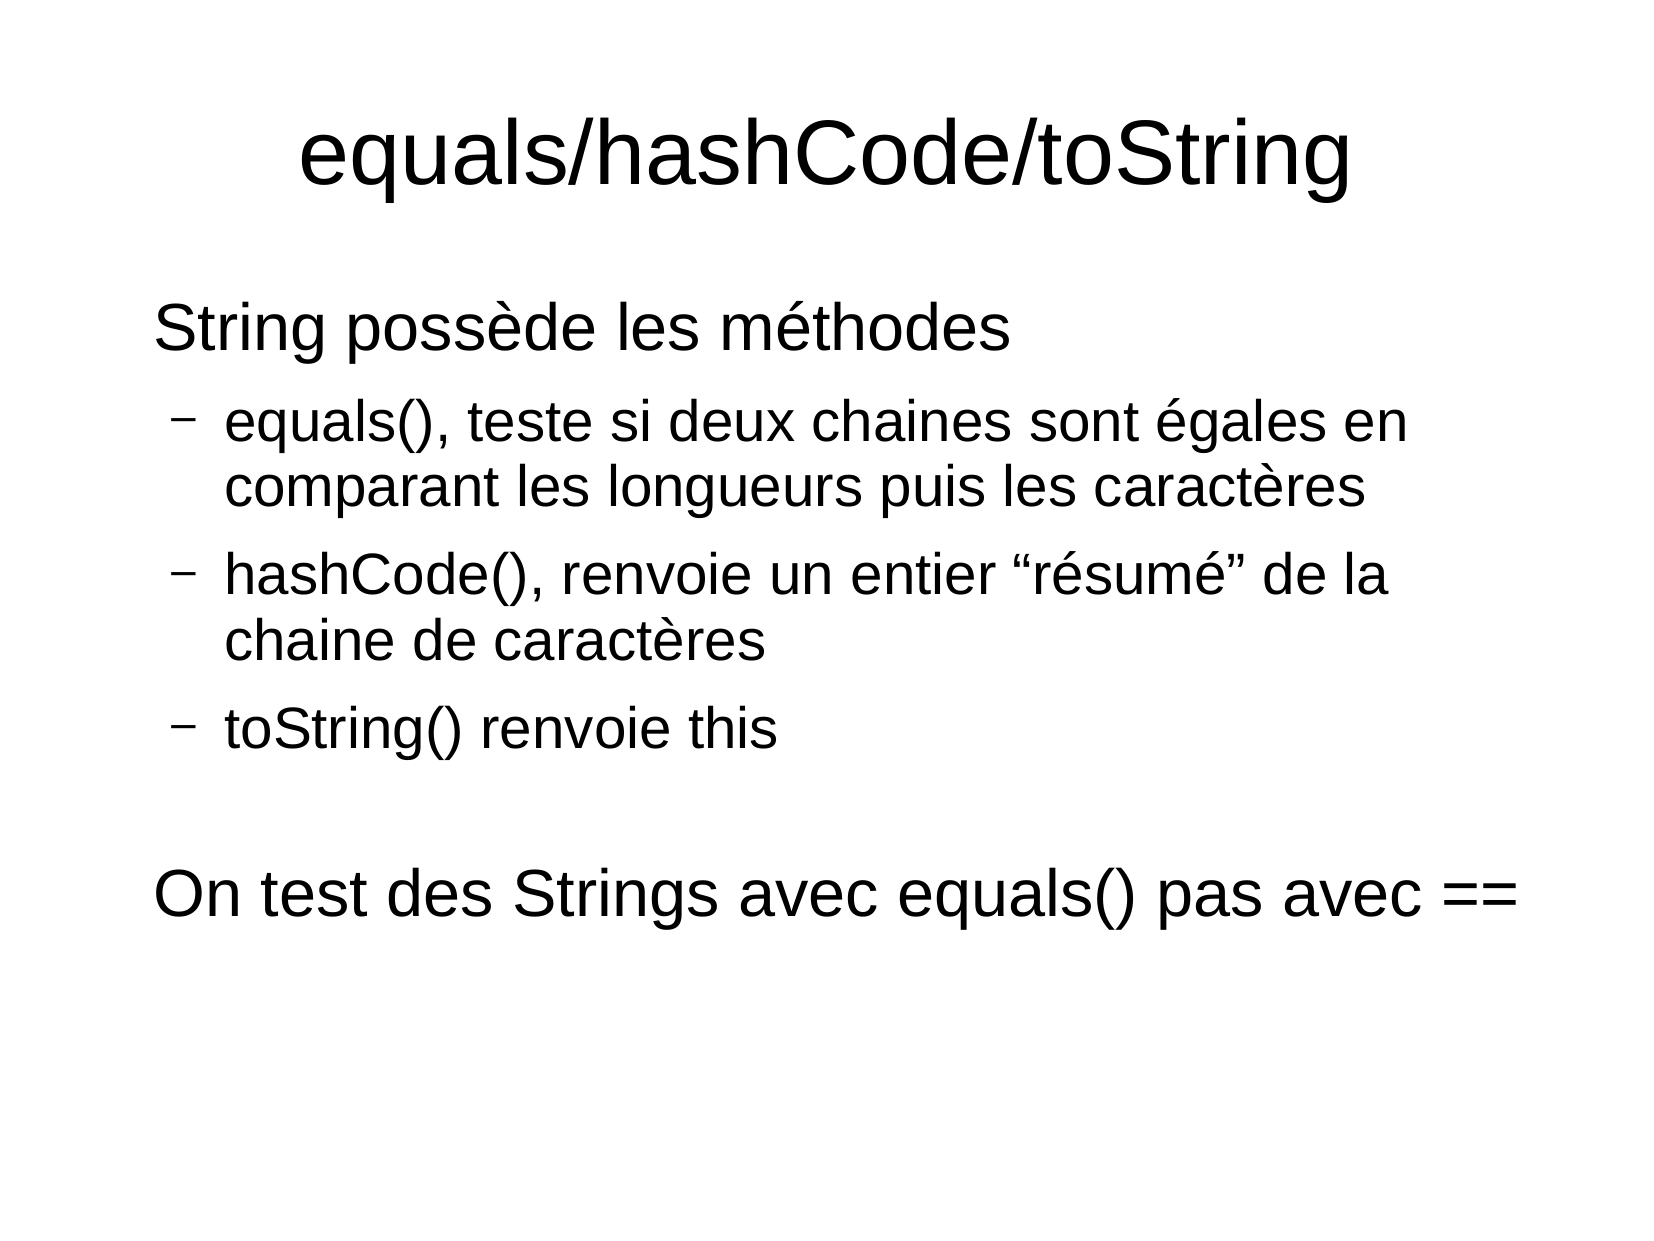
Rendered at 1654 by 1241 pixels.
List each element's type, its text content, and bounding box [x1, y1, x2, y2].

title equals/hashCode/toString [82, 49, 1571, 257]
list String possède les méthodes equals(), teste si deux chaines sont égales en comparant les longueurs puis les caractères hashCode(), renvoie un entier “résumé” de la chaine de caractères toString() renvoie this On test des Strings avec equals() pas avec == [82, 290, 1571, 1141]
